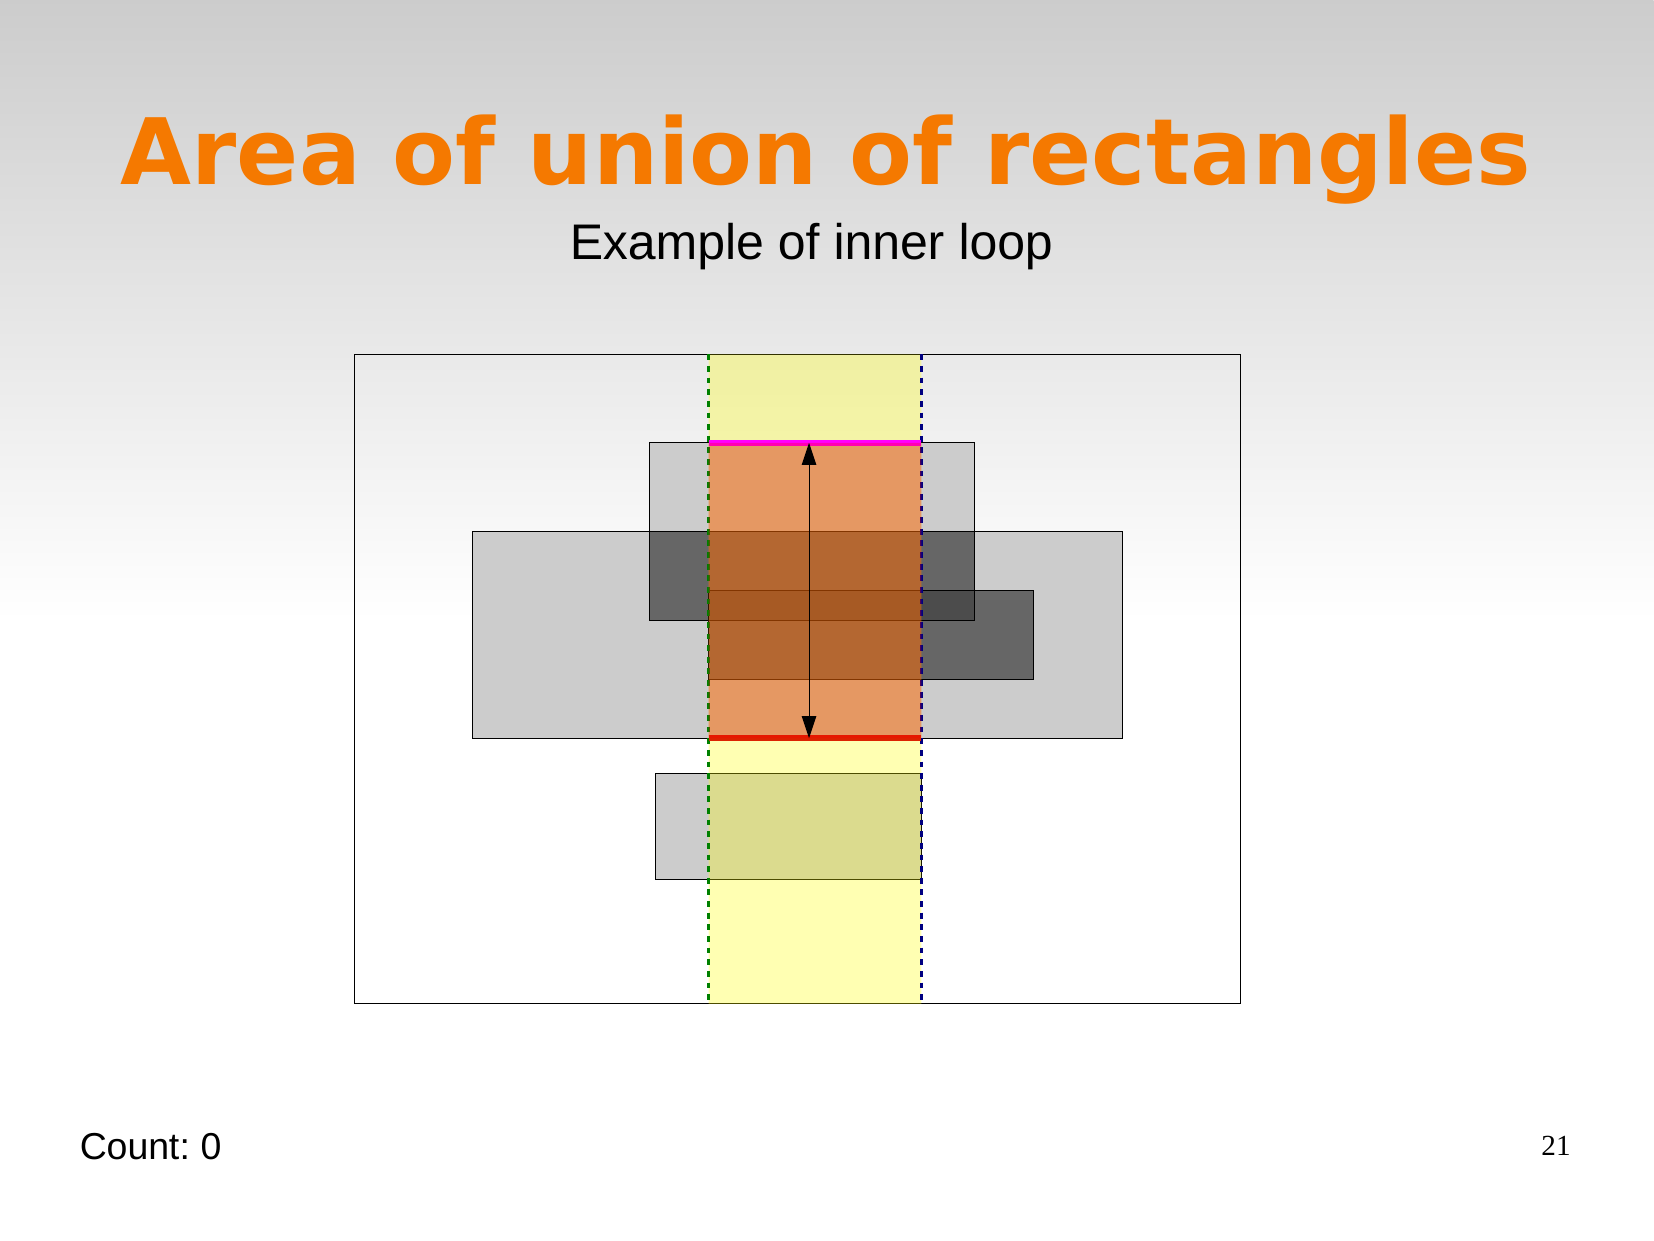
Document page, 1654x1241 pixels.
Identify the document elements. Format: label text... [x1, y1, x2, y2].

text_box Example of inner loop [555, 206, 1087, 278]
title Area of union of rectangles [82, 49, 1571, 257]
text_box [655, 741, 922, 1004]
text_box [708, 354, 922, 440]
text_box [810, 442, 1123, 739]
text_box [472, 442, 809, 739]
text_box Count: 0 [64, 1118, 272, 1176]
